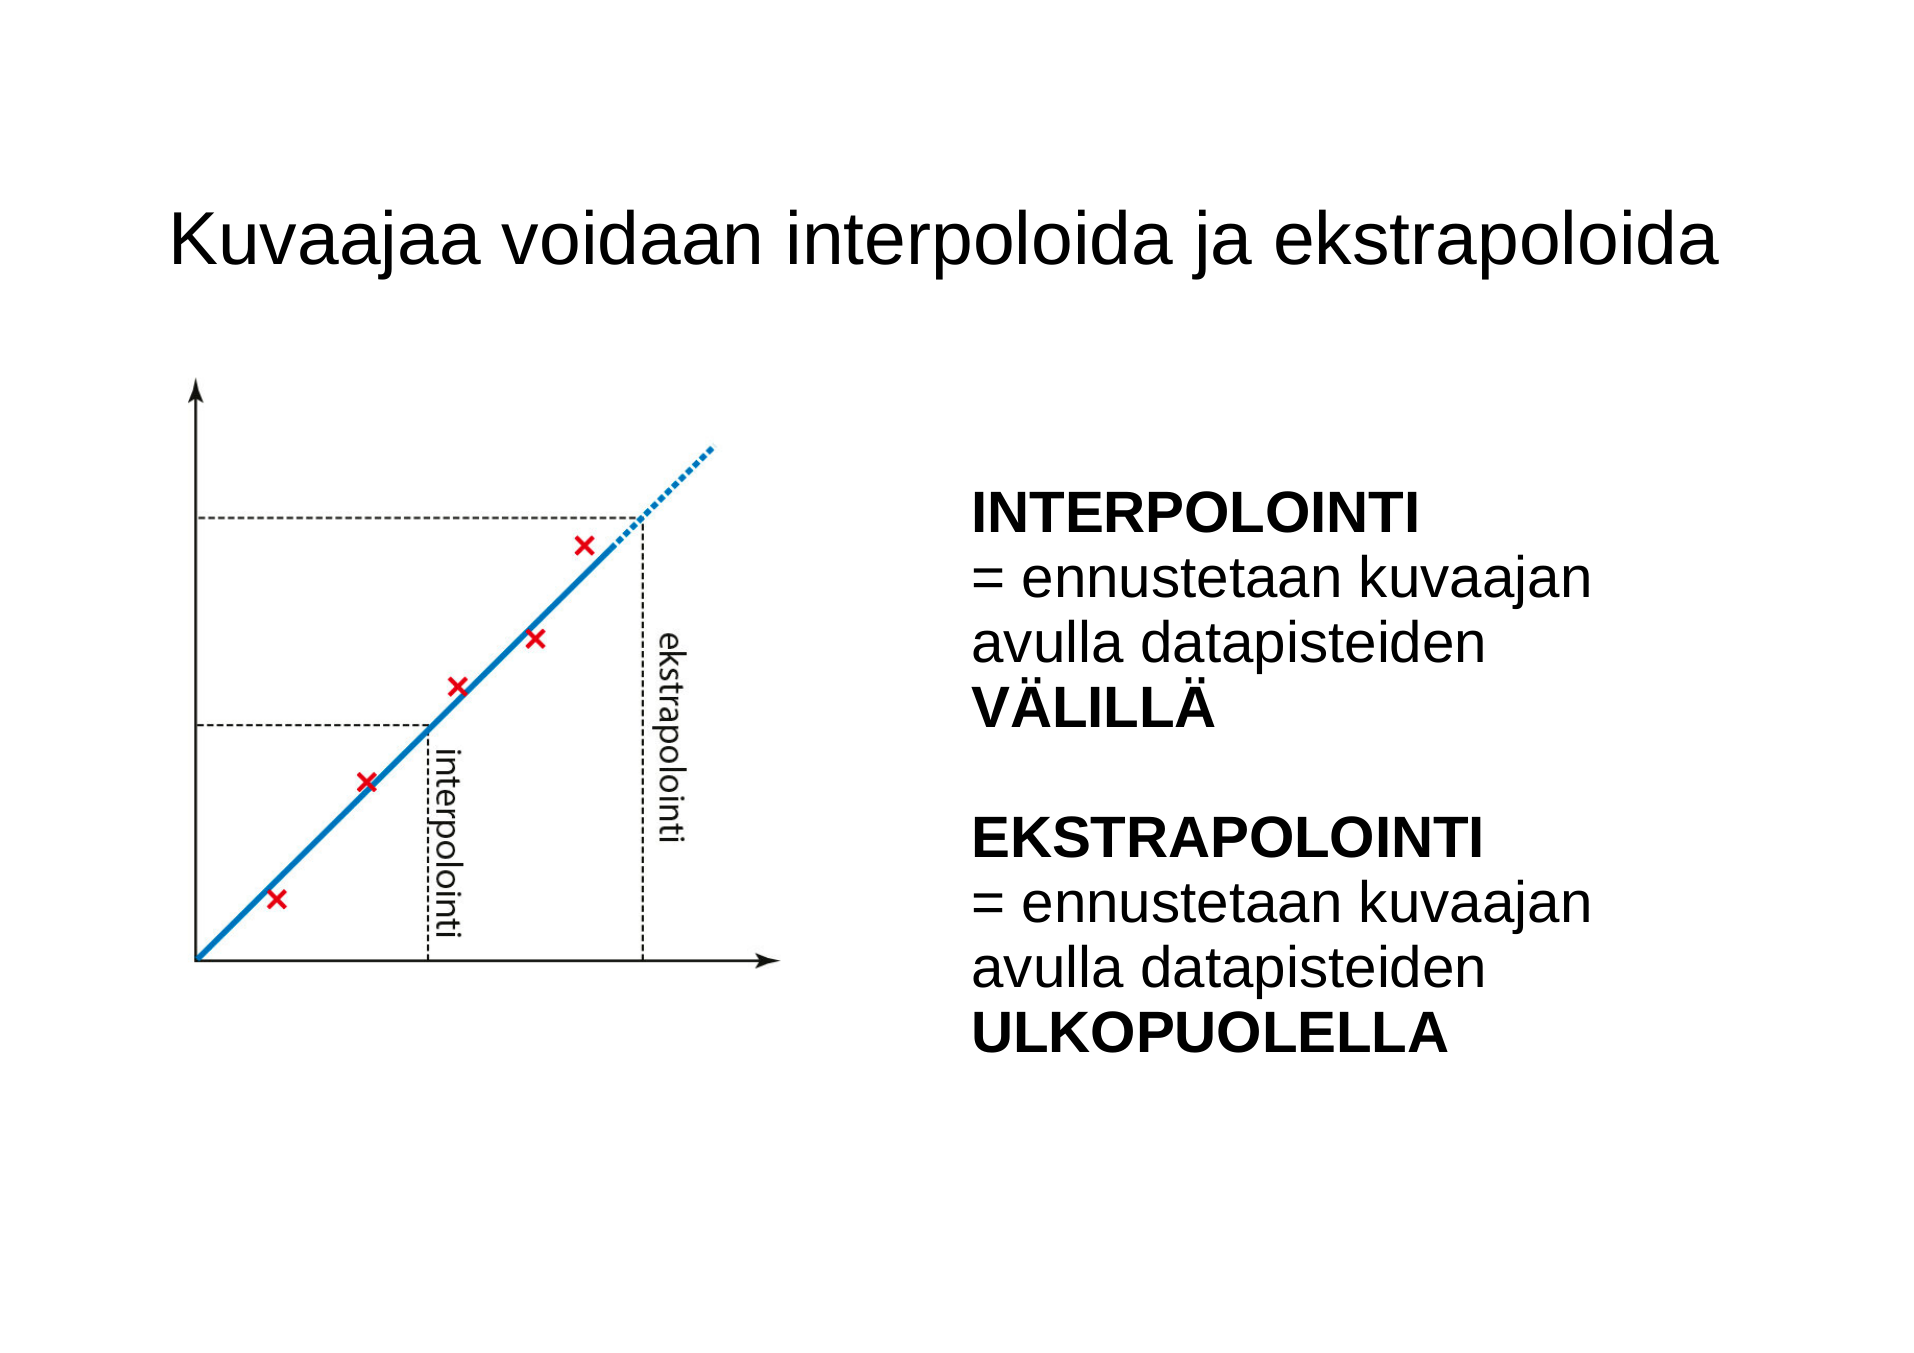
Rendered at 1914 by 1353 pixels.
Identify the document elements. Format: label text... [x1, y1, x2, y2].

text_box INTERPOLOINTI = ennustetaan kuvaajan avulla datapisteiden VÄLILLÄ EKSTRAPOLOINTI = ennustetaan kuvaajan avulla datapisteiden ULKOPUOLELLA [956, 472, 1713, 1073]
text_box Kuvaajaa voidaan interpoloida ja ekstrapoloida [153, 188, 1736, 288]
picture [163, 365, 815, 981]
